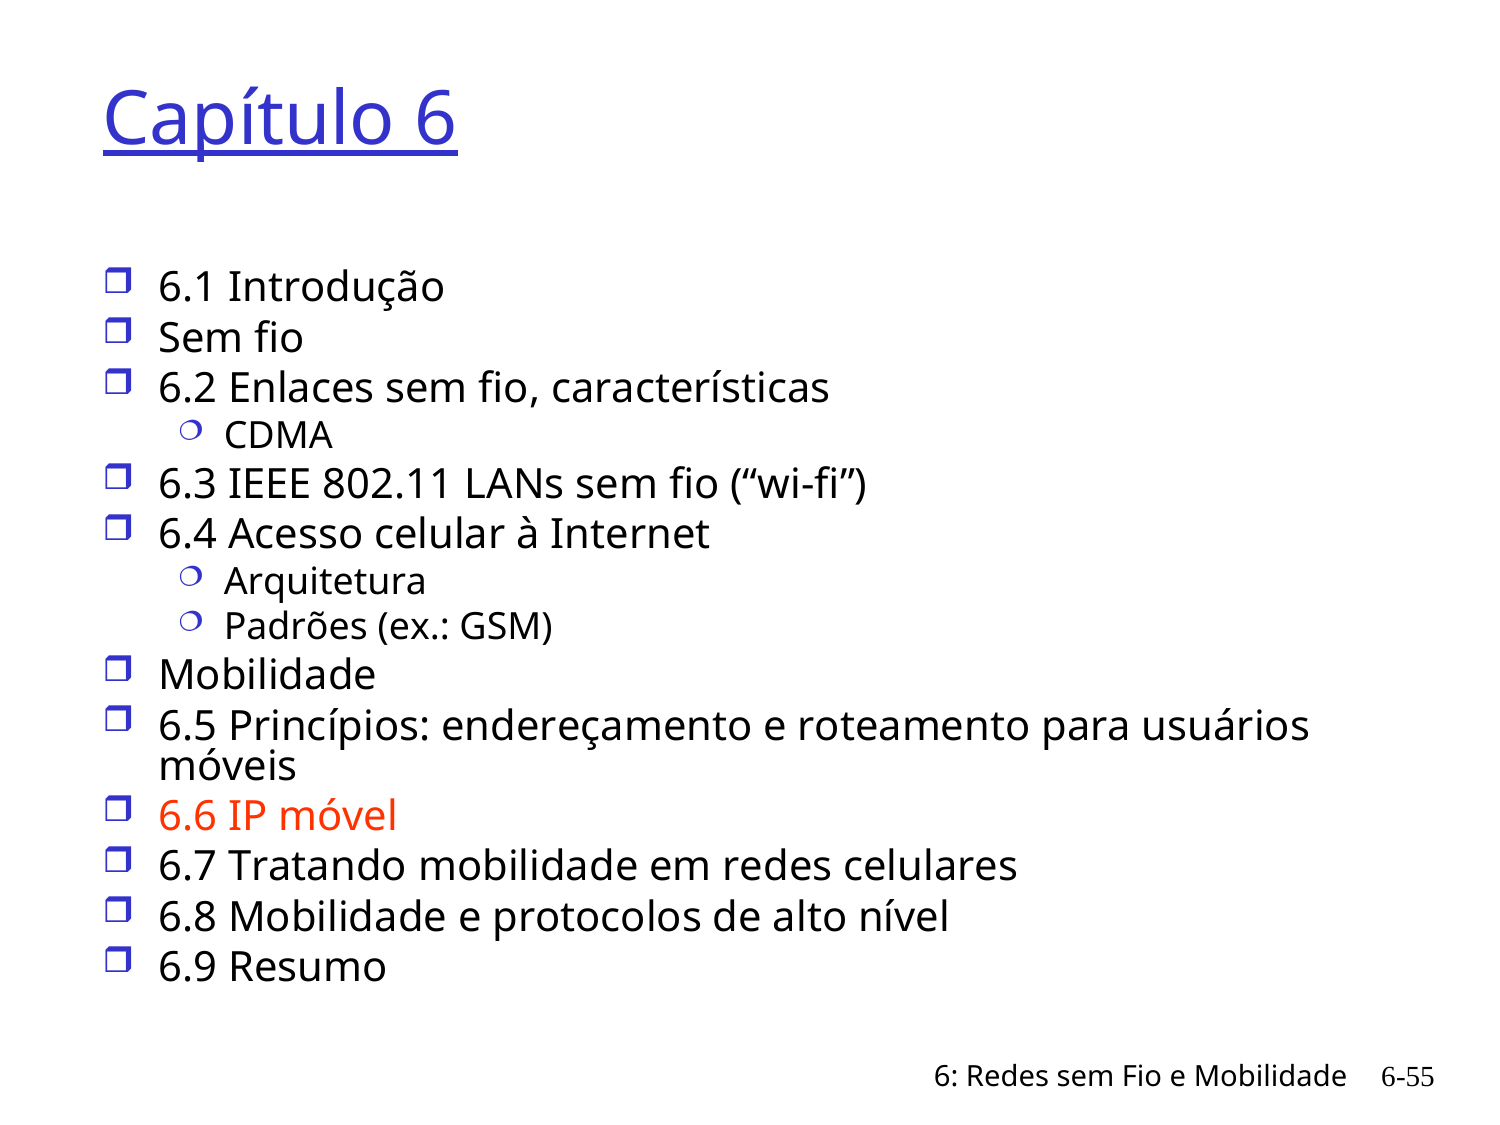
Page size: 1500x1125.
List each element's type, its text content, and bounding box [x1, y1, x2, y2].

text_box 6.1 Introdução Sem fio 6.2 Enlaces sem fio, características CDMA 6.3 IEEE 802.11 LANs sem fio (“wi-fi”) 6.4 Acesso celular à Internet Arquitetura Padrões (ex.: GSM) Mobilidade 6.5 Princípios: endereçamento e roteamento para usuários móveis 6.6 IP móvel 6.7 Tratando mobilidade em redes celulares 6.8 Mobilidade e protocolos de alto nível 6.9 Resumo [87, 262, 1351, 1048]
text_box 6-<number> [1339, 1050, 1451, 1125]
text_box 6: Redes sem Fio e Mobilidade [728, 1050, 1339, 1125]
text_box Capítulo 6 [87, 20, 1363, 209]
